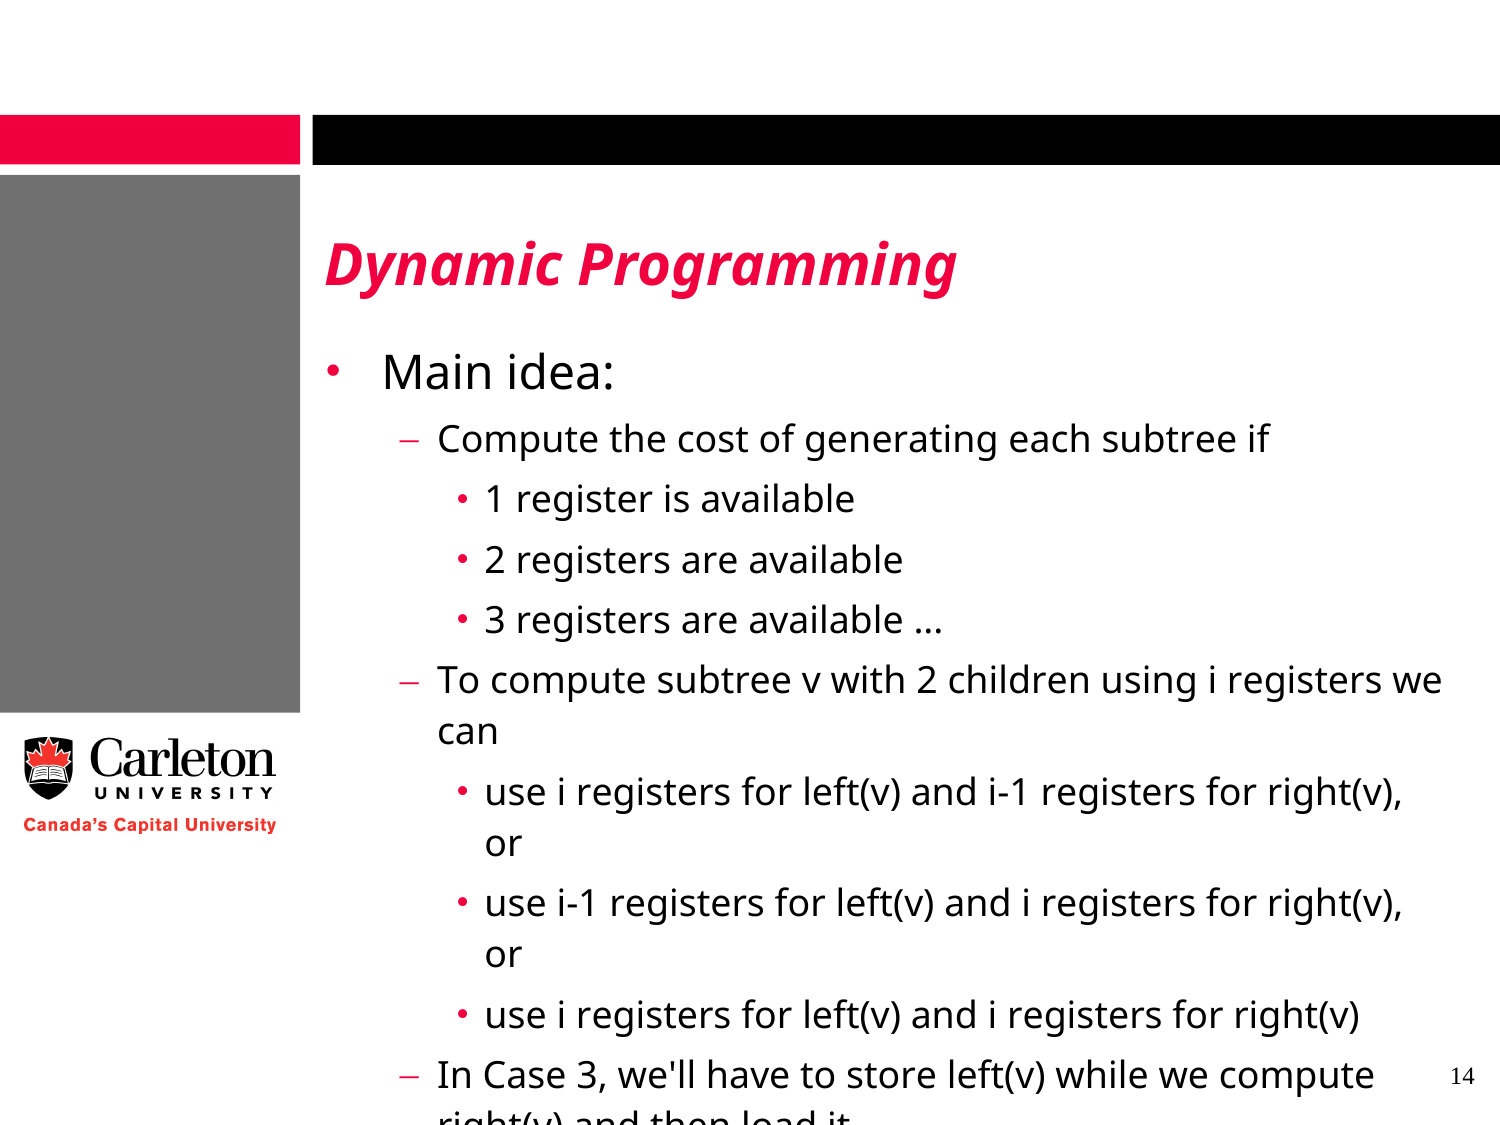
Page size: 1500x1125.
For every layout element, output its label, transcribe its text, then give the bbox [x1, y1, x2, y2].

title Dynamic Programming [324, 187, 1450, 324]
list Main idea: Compute the cost of generating each subtree if 1 register is available 2 registers are available 3 registers are available ... To compute subtree v with 2 children using i registers we can use i registers for left(v) and i-1 registers for right(v), or use i-1 registers for left(v) and i registers for right(v), or use i registers for left(v) and i registers for right(v) In Case 3, we'll have to store left(v) while we compute right(v) and then load it [324, 324, 1450, 1068]
picture [24, 737, 276, 834]
